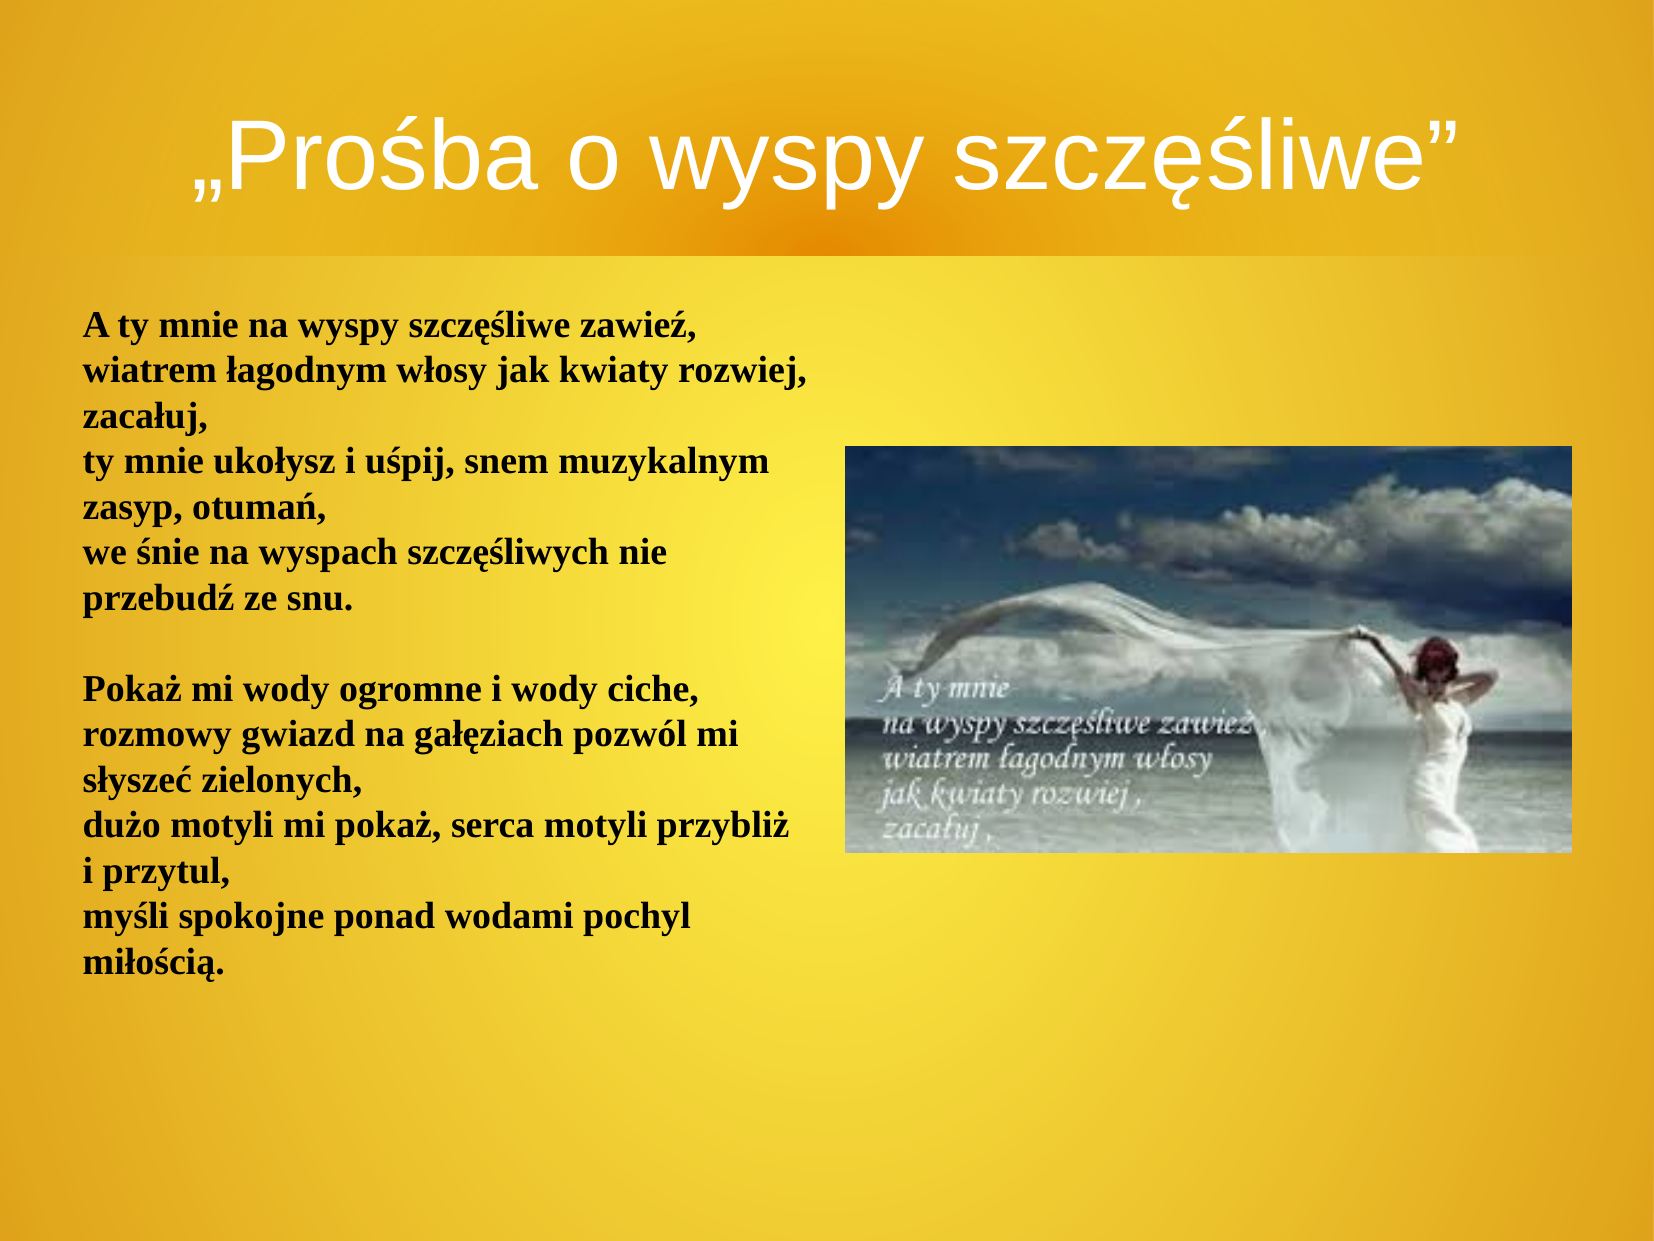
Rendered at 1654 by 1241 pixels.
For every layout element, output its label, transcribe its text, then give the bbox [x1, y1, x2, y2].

picture [845, 446, 1572, 854]
title „Prośba o wyspy szczęśliwe” [82, 47, 1571, 252]
list A ty mnie na wyspy szczęśliwe zawieź, wiatrem łagodnym włosy jak kwiaty rozwiej, zacałuj, ty mnie ukołysz i uśpij, snem muzykalnym zasyp, otumań, we śnie na wyspach szczęśliwych nie przebudź ze snu. Pokaż mi wody ogromne i wody ciche, rozmowy gwiazd na gałęziach pozwól mi słyszeć zielonych, dużo motyli mi pokaż, serca motyli przybliż i przytul, myśli spokojne ponad wodami pochyl miłością. [82, 299, 809, 1019]
